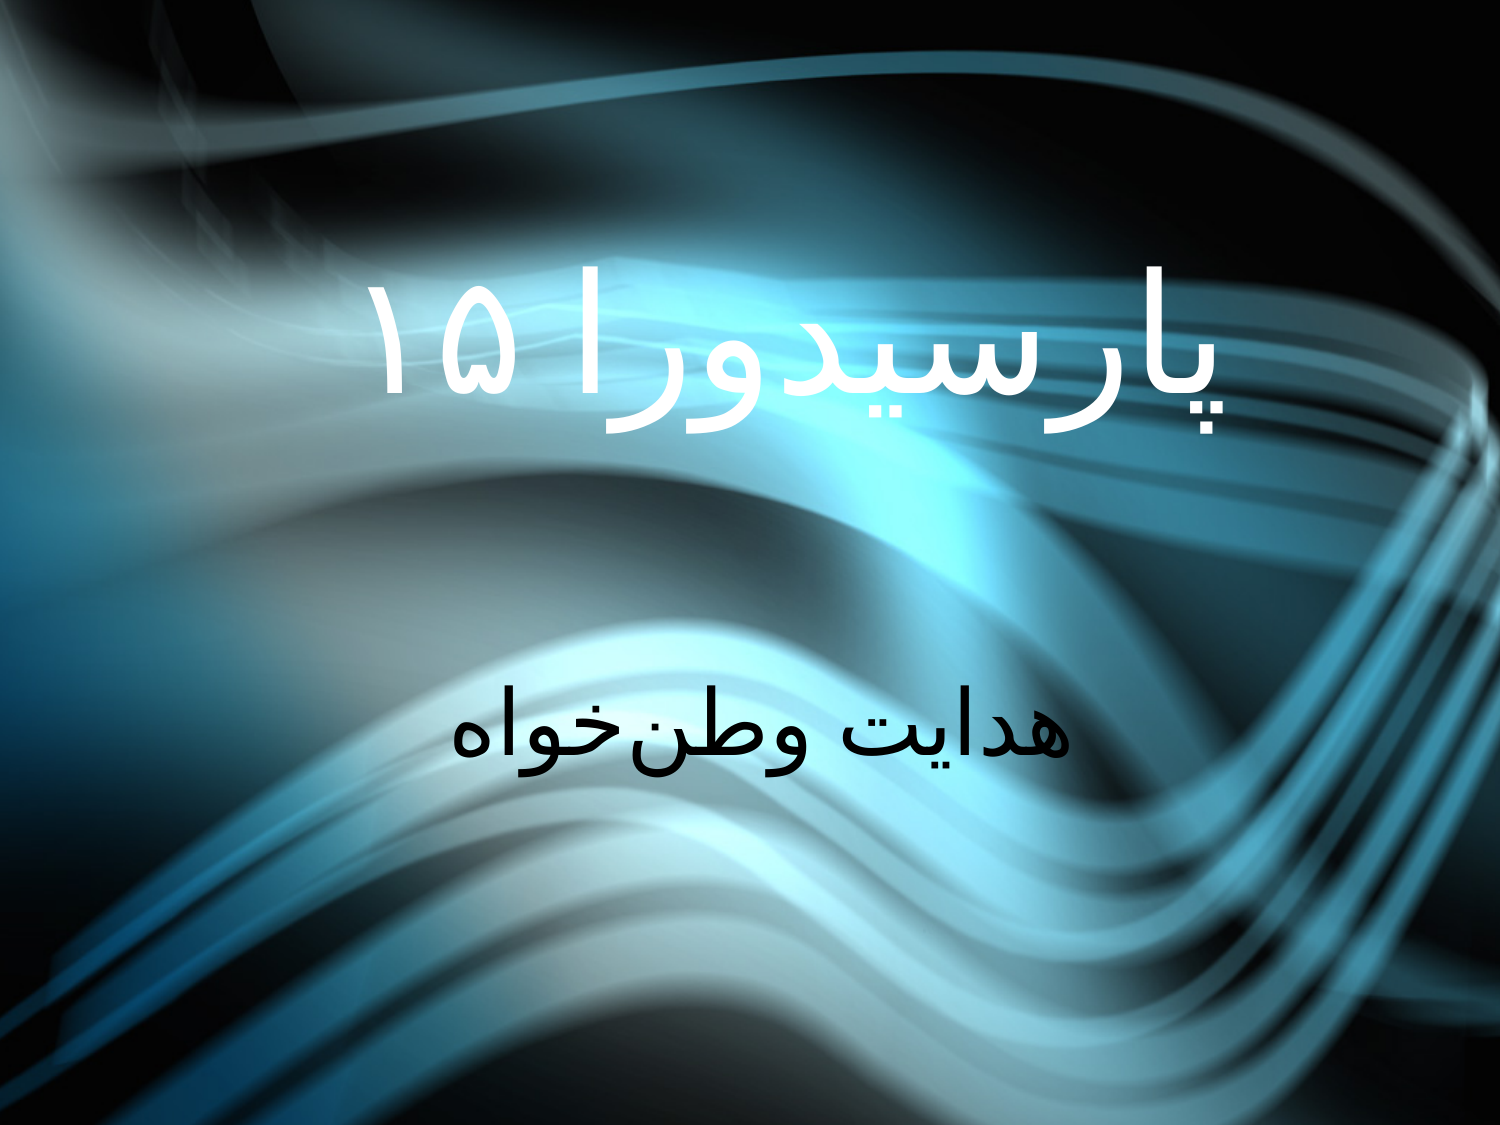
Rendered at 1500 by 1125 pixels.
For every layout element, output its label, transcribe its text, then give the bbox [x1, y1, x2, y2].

title پارسیدورا ۱۵ [150, 217, 1426, 439]
text_box هدایت وطن‌خواه [434, 649, 1091, 791]
picture [0, 0, 1500, 1125]
